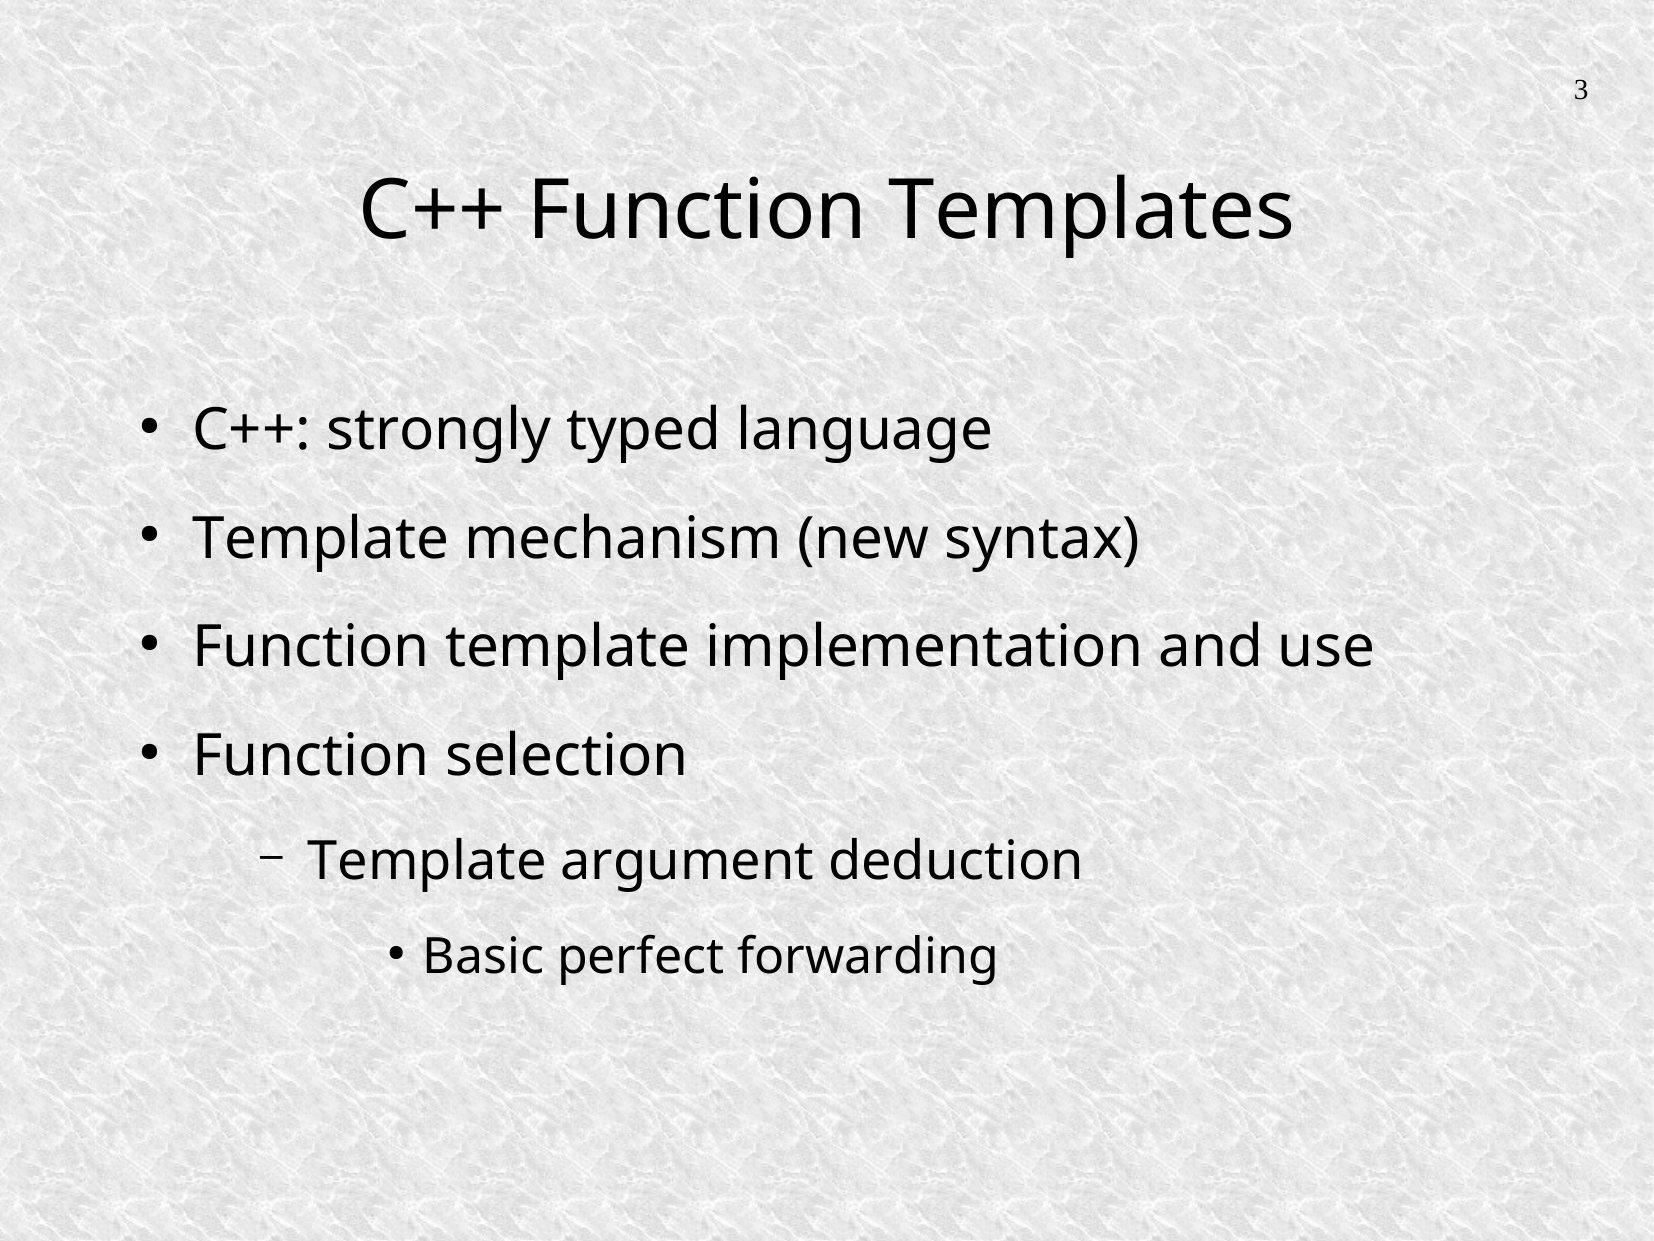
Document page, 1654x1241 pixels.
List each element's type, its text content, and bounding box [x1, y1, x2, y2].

list C++: strongly typed language Template mechanism (new syntax) Function template implementation and use Function selection Template argument deduction Basic perfect forwarding [121, 387, 1534, 1086]
title C++ Function Templates [121, 102, 1534, 310]
picture [0, 0, 1654, 1241]
